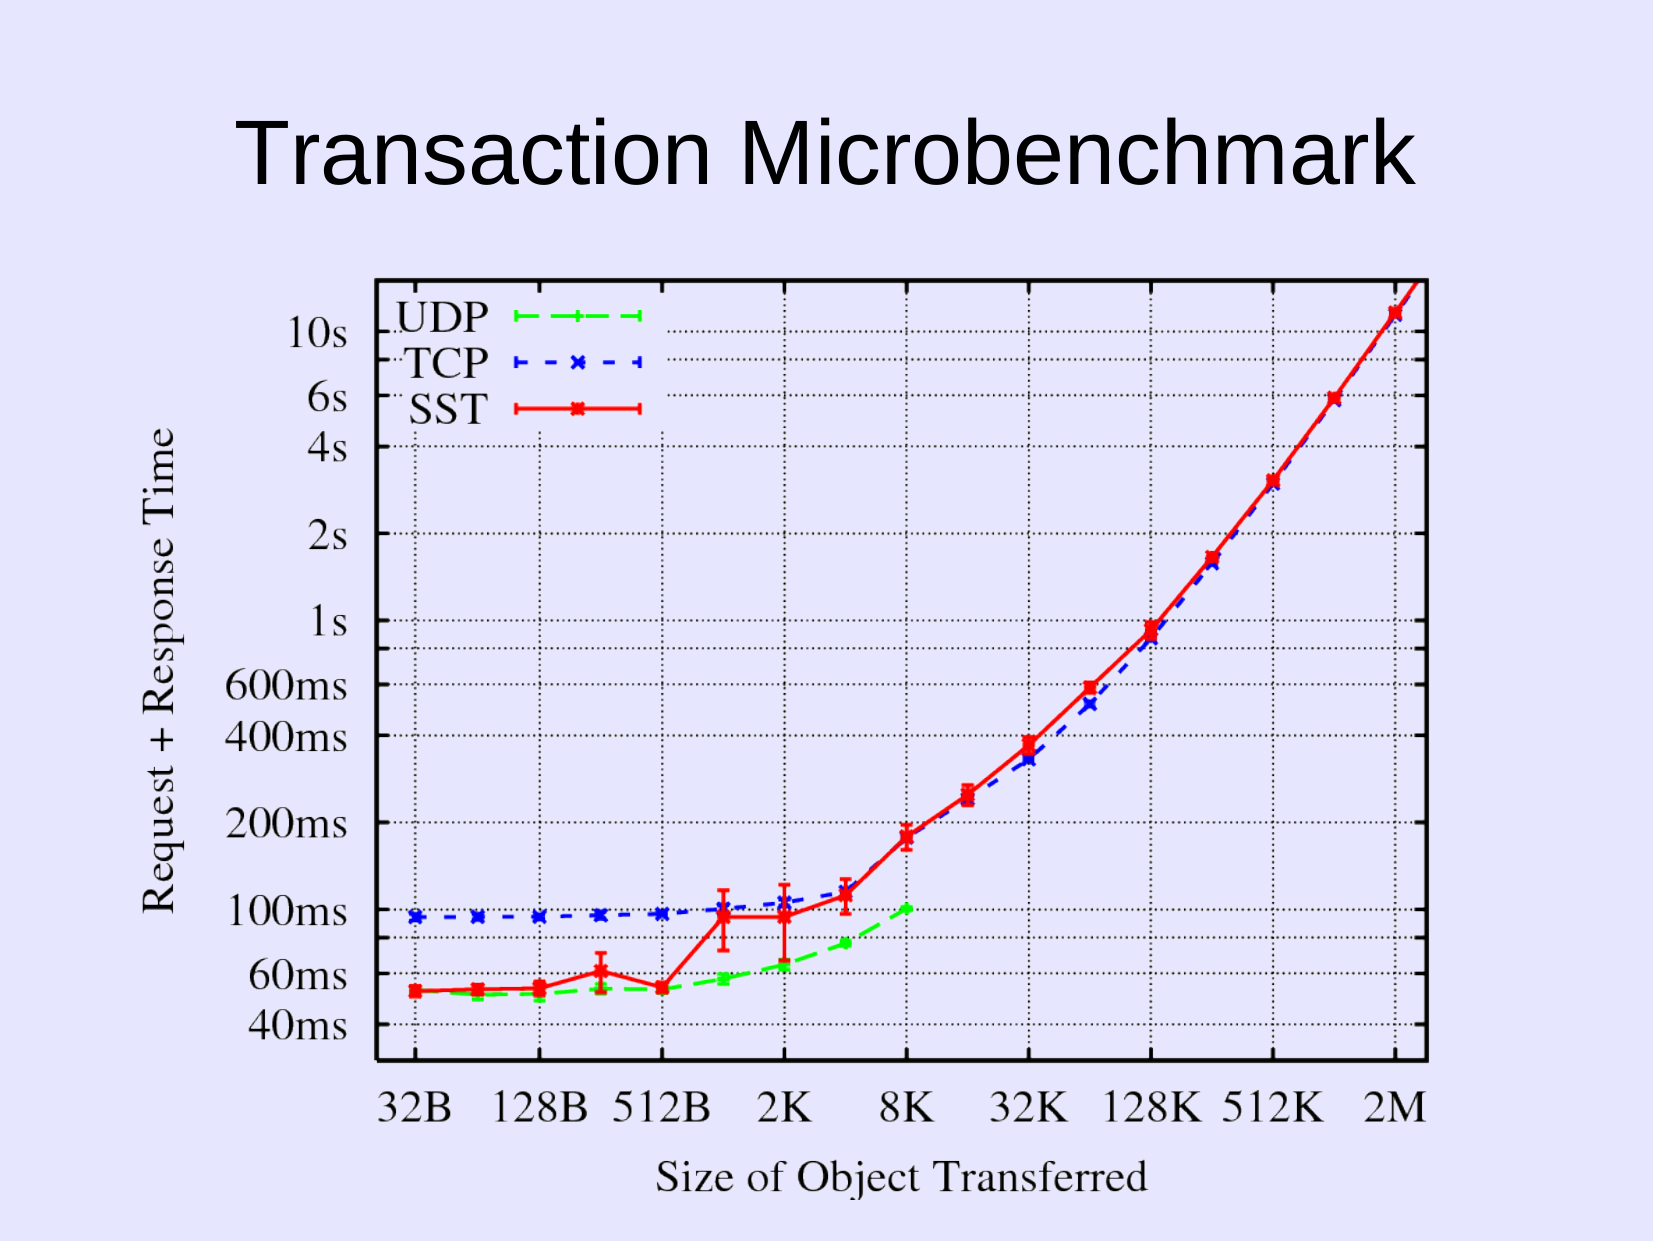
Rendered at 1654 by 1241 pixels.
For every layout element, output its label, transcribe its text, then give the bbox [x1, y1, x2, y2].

picture [112, 225, 1506, 1201]
title Transaction Microbenchmark [82, 49, 1571, 257]
